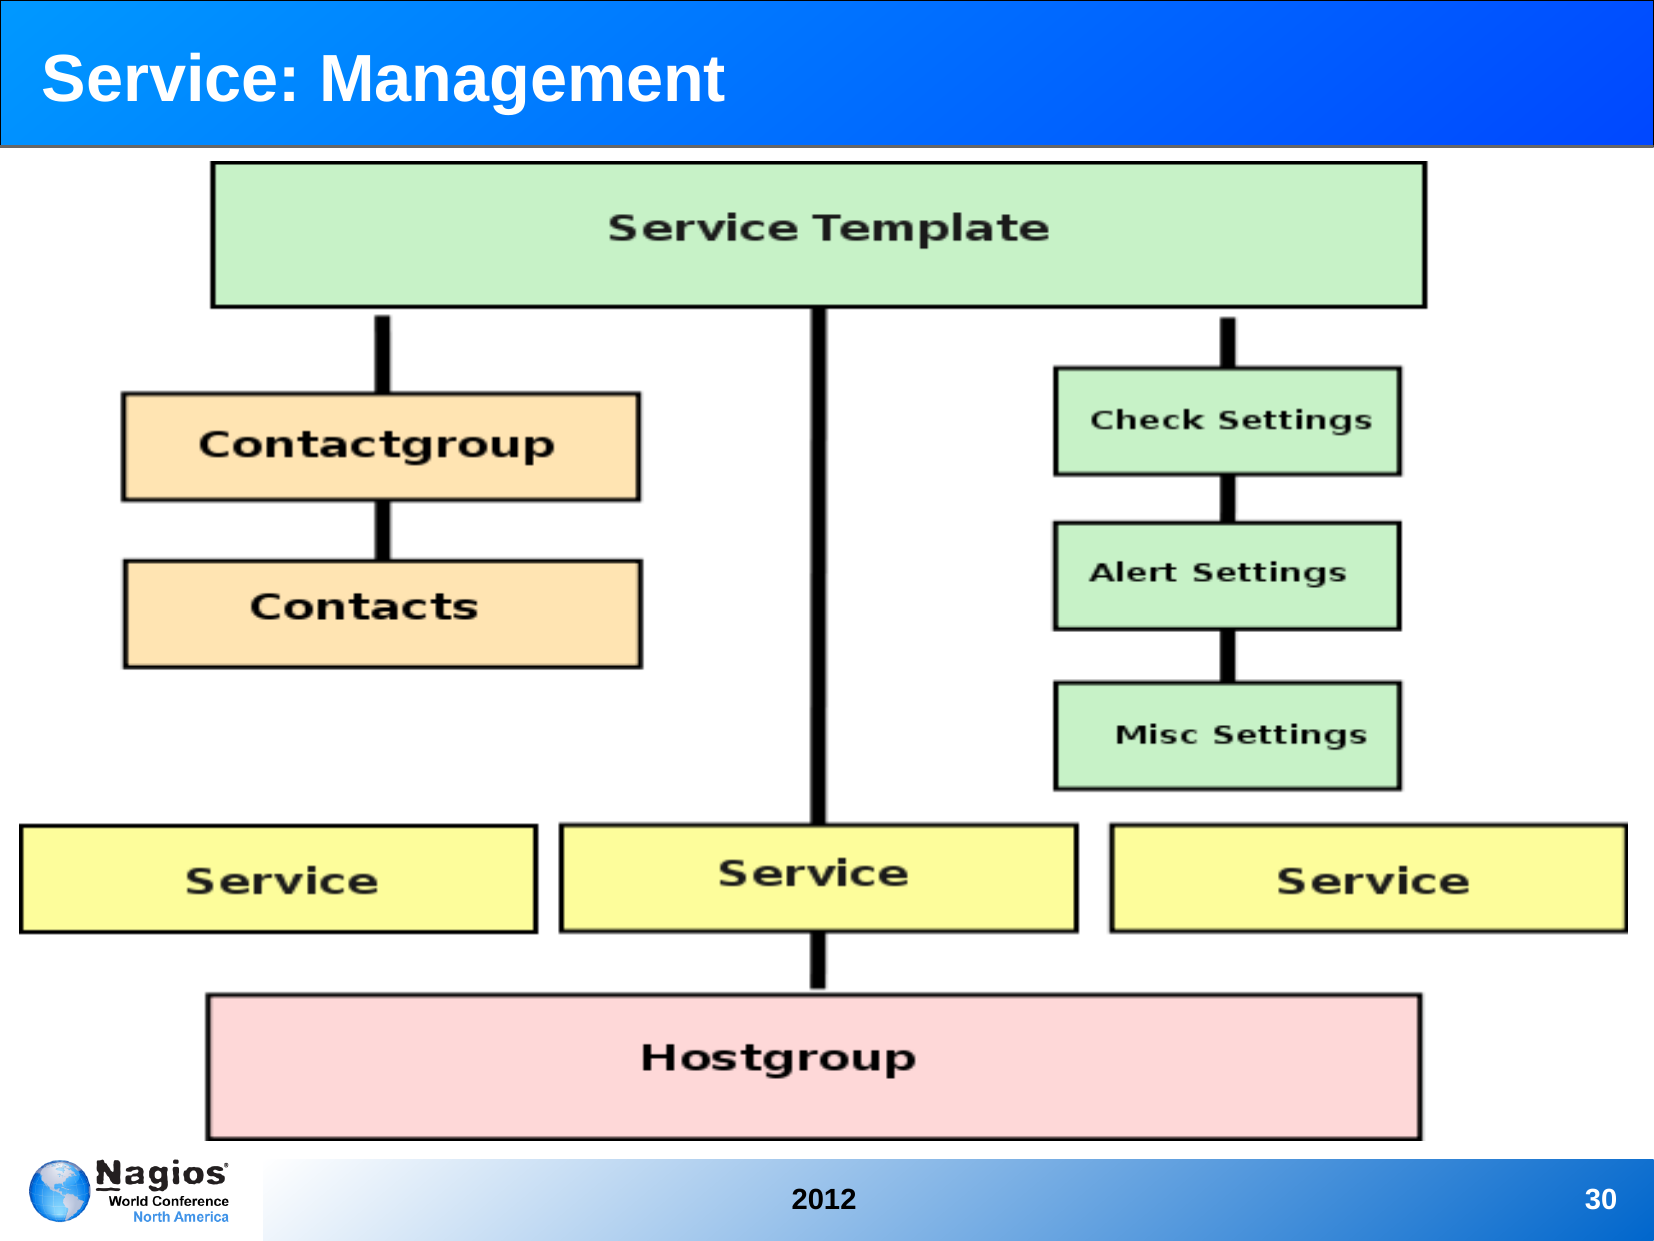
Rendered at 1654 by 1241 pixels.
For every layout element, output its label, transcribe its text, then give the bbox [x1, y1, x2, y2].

title Service: Management [41, 36, 1530, 120]
picture [19, 161, 1628, 1141]
picture [29, 1159, 229, 1235]
